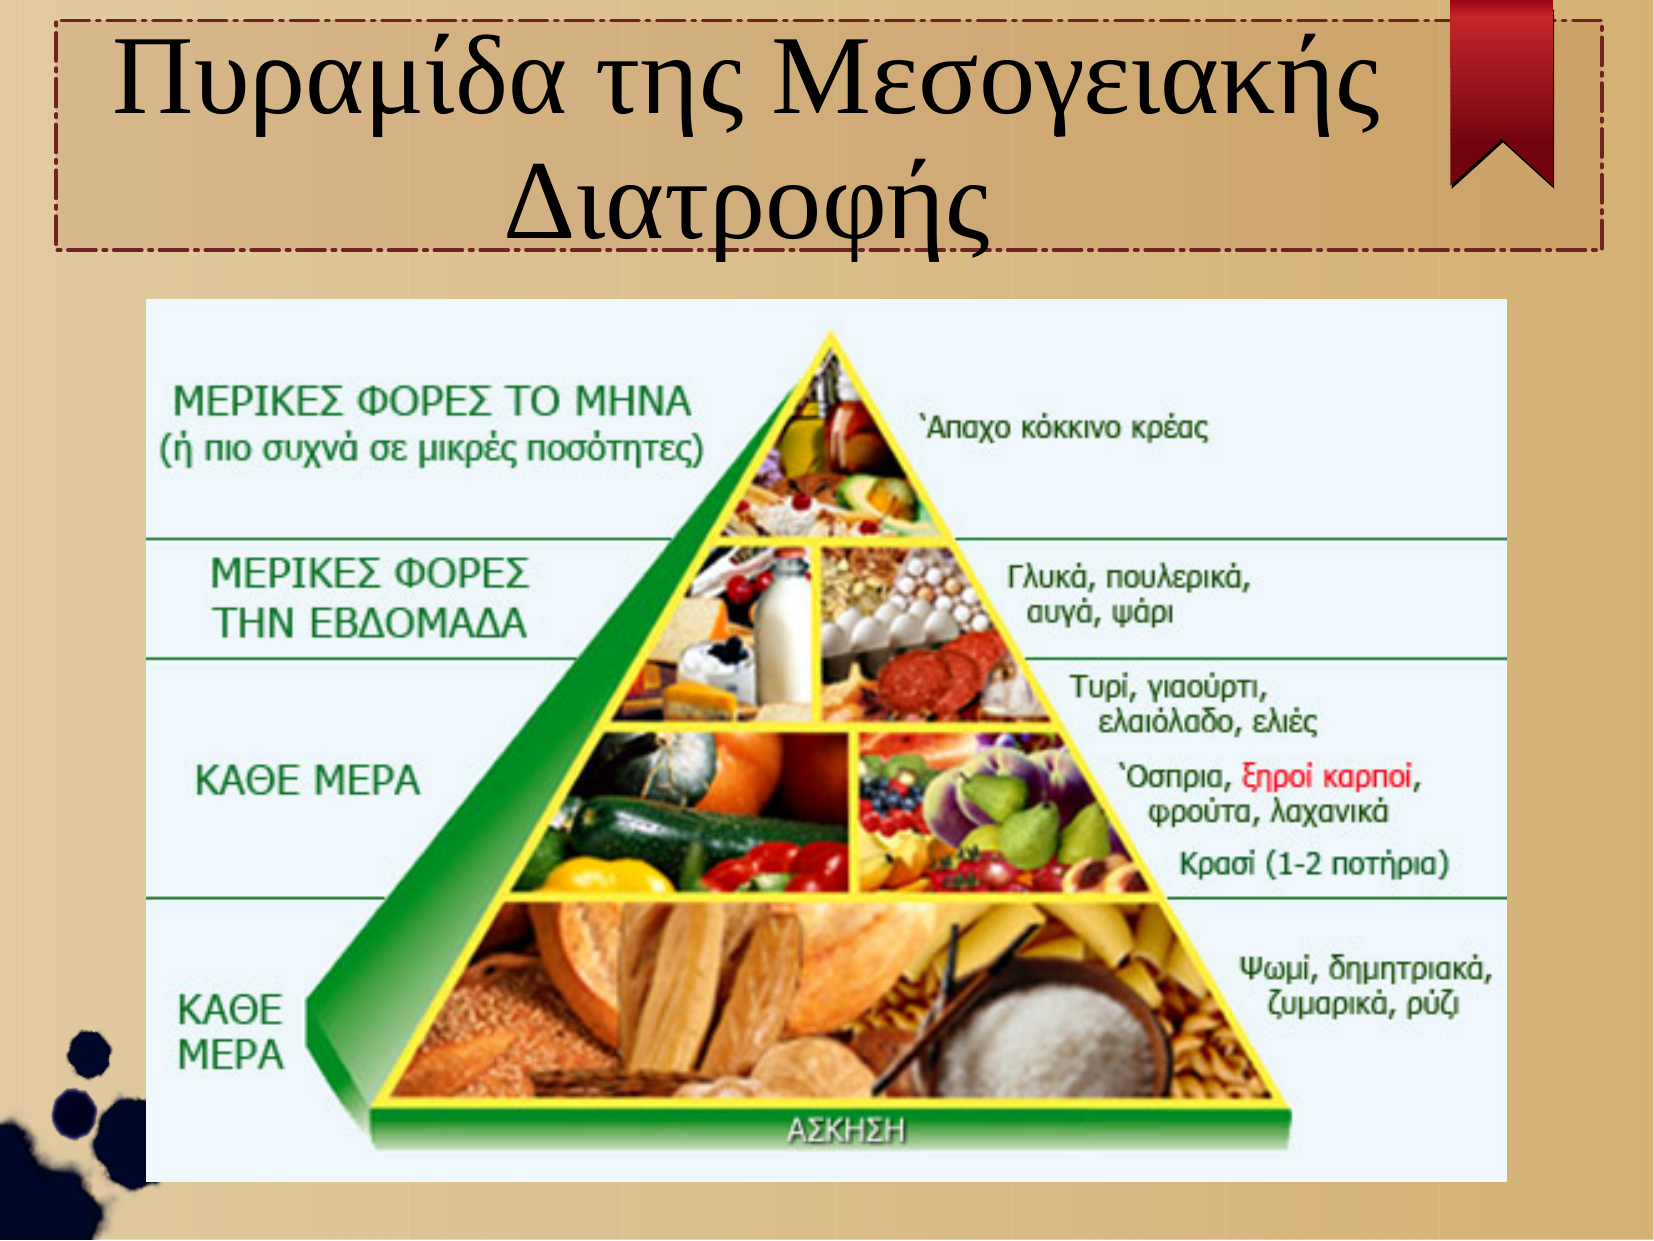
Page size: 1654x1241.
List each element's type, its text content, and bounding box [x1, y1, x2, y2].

title Πυραμίδα της Μεσογειακής Διατροφής [82, 13, 1412, 263]
picture [146, 299, 1507, 1182]
